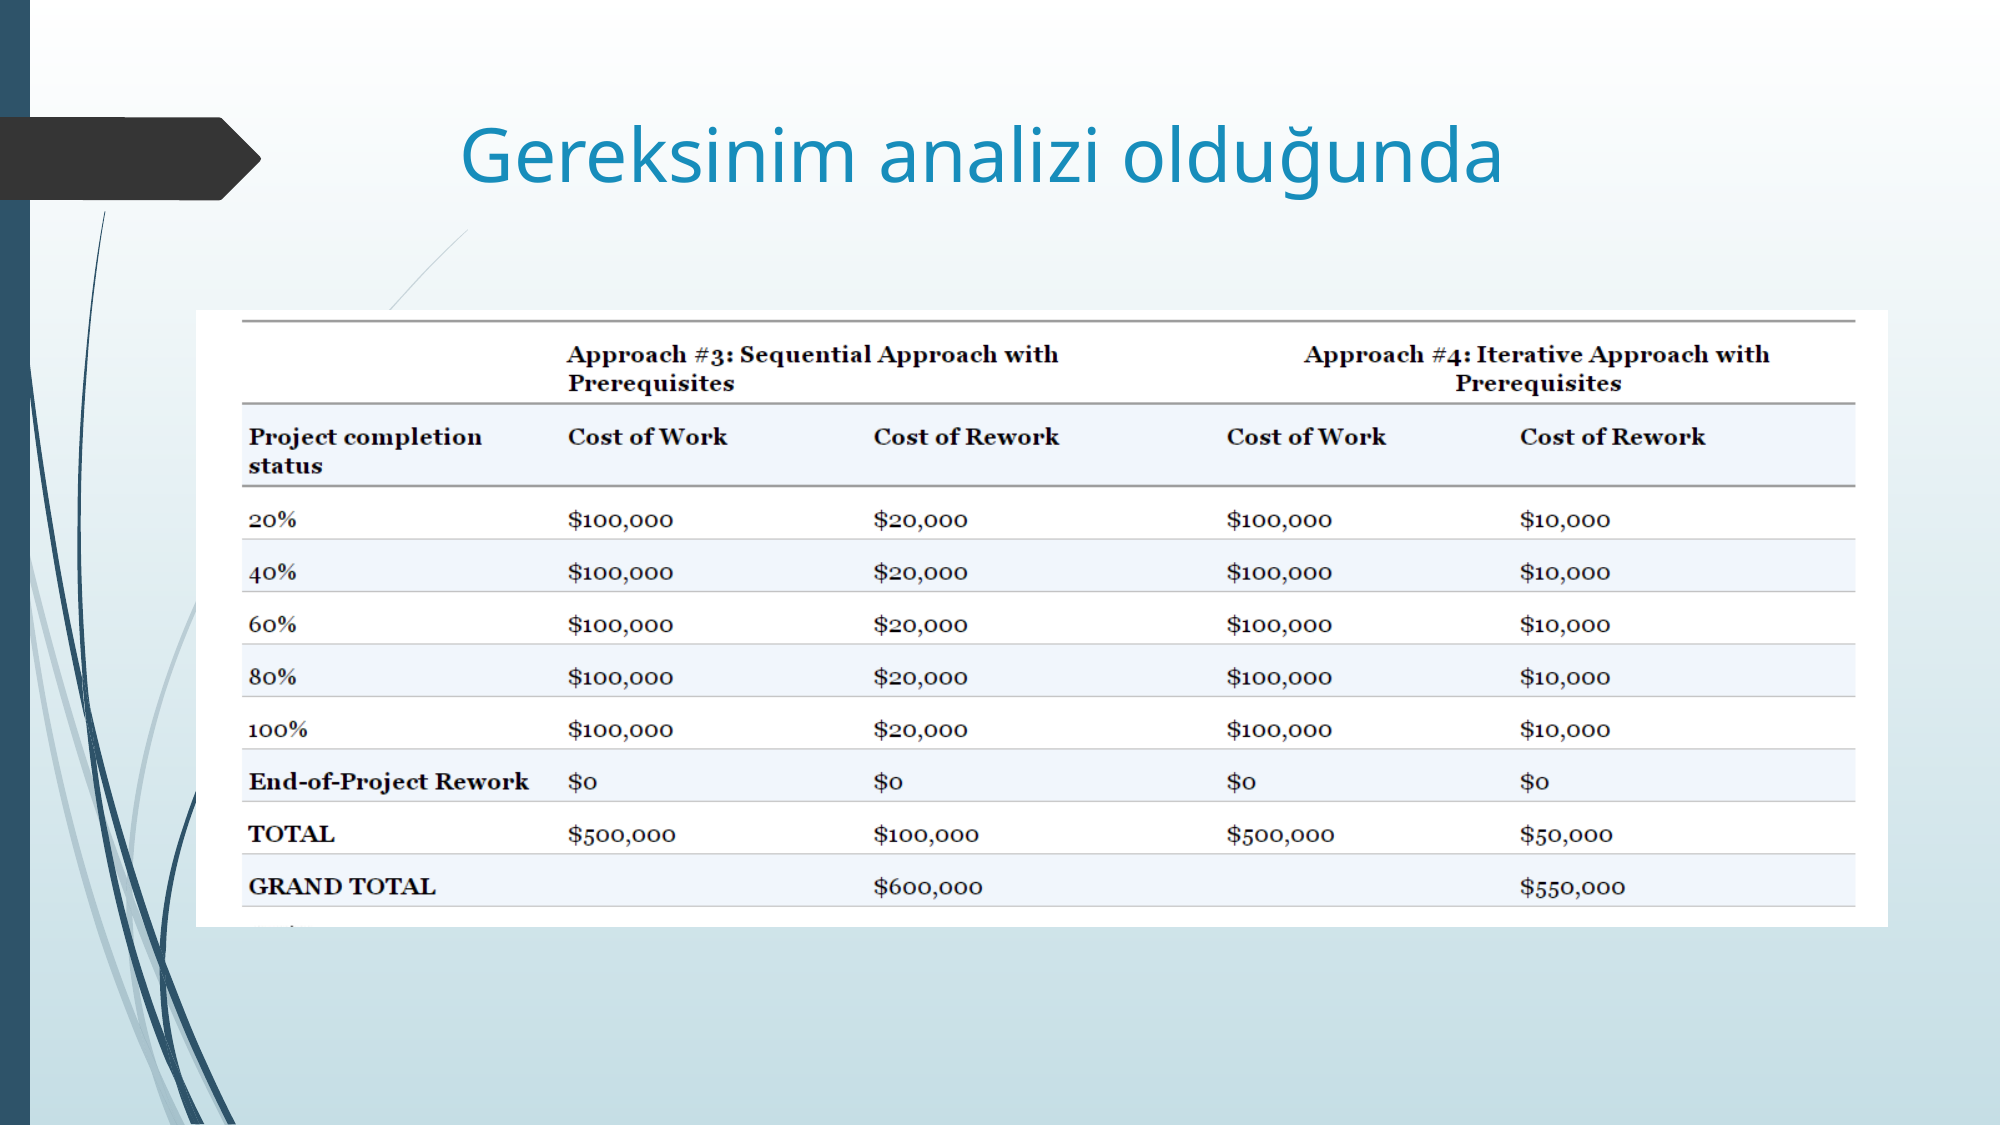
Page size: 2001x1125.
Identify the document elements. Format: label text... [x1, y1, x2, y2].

picture [196, 310, 1888, 927]
title Gereksinim analizi olduğunda [444, 100, 1864, 311]
